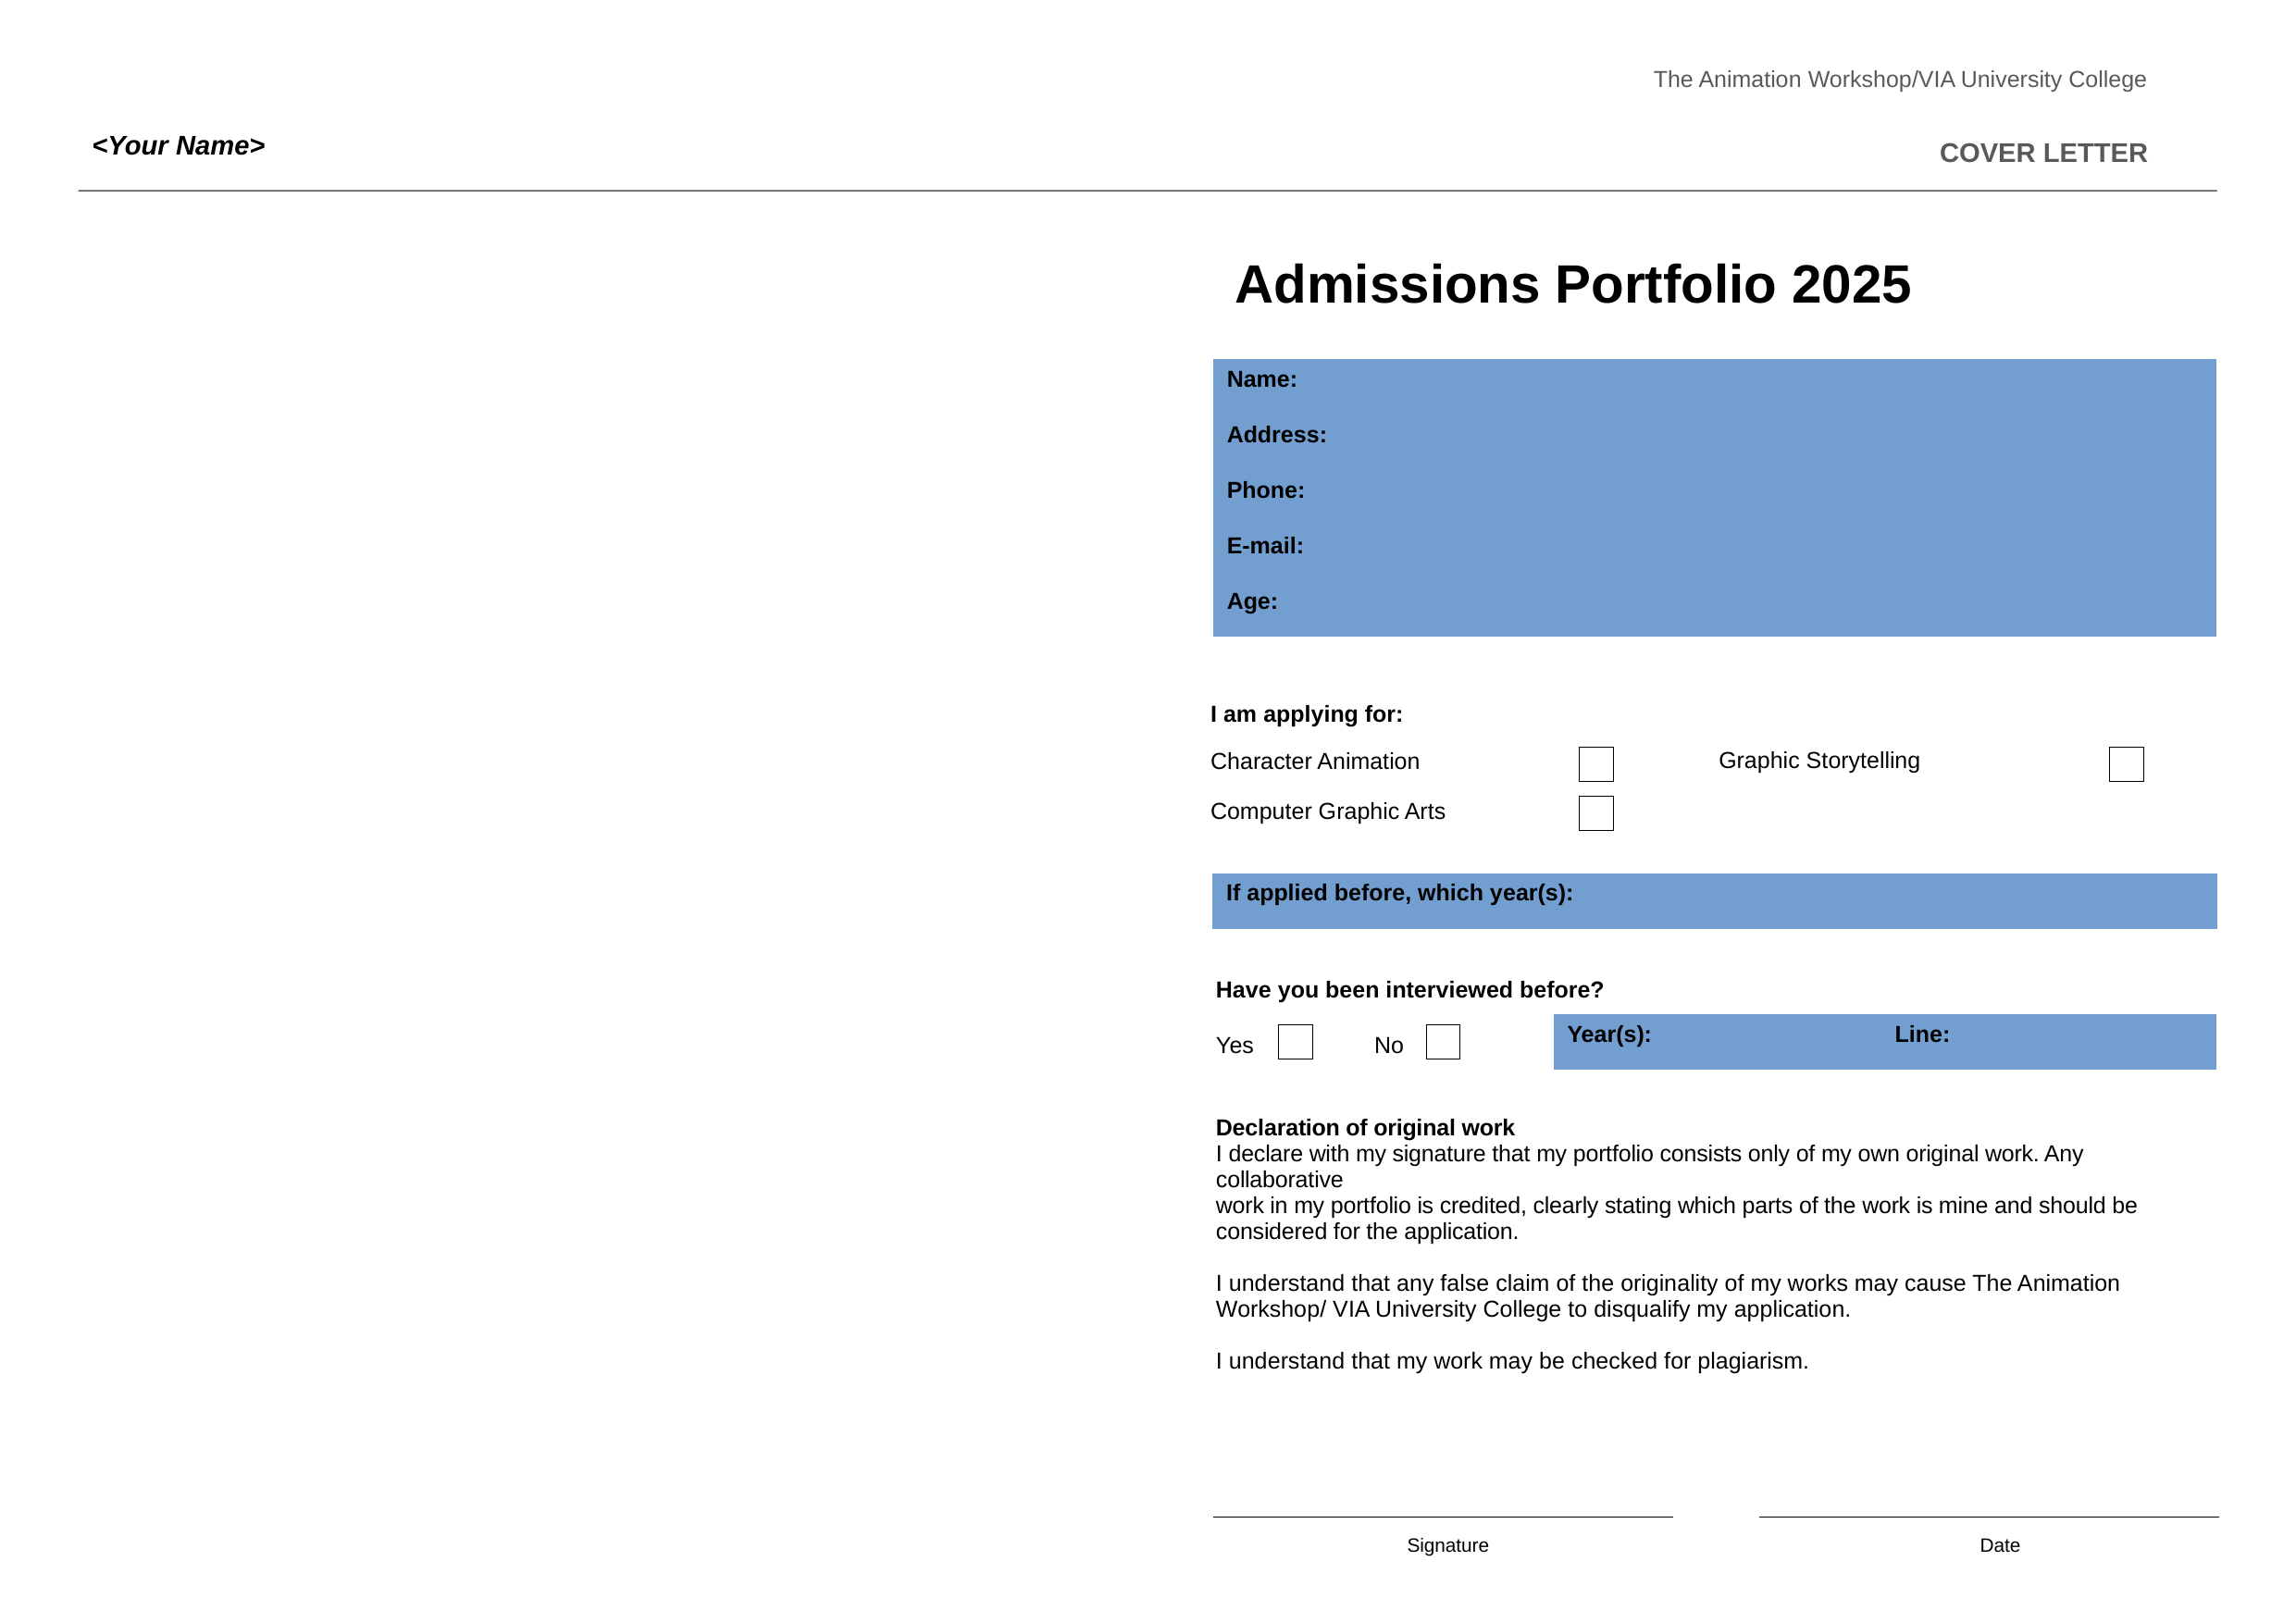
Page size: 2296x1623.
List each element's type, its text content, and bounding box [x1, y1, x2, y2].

table_header Line: [1881, 1014, 2002, 1070]
text_box Have you been interviewed before? [1202, 970, 1826, 1016]
text_box <Your Name> [78, 123, 455, 255]
table_cell [1376, 526, 2216, 581]
table_header [1598, 873, 2217, 929]
table_cell [1376, 470, 2216, 526]
table_header Name: [1213, 359, 1376, 415]
text_box Graphic Storytelling [1705, 740, 1937, 782]
table_cell Age: [1213, 581, 1376, 637]
subtitle The Animation Workshop/VIA University College COVER LETTER Admissions Portfolio 2025 [1212, 28, 2232, 373]
text_box Computer Graphic Arts [1197, 791, 1462, 832]
text_box Signature [1213, 1528, 1683, 1563]
text_box No [1360, 1025, 1419, 1067]
table_header [1376, 359, 2216, 415]
table_cell Phone: [1213, 470, 1376, 526]
table_cell [1376, 415, 2216, 470]
table_header [1701, 1014, 1881, 1070]
text_box Declaration of original work I declare with my signature that my portfolio consists only of my own original work. Any collaborative work in my portfolio is credited, clearly stating which parts of the work is mine and should be considered for the application. I understand that any false claim of the originality of my works may cause The Animation Workshop/ VIA University College to disqualify my application. I understand that my work may be checked for plagiarism. [1202, 1108, 2210, 1392]
table_header If applied before, which year(s): [1212, 873, 1598, 929]
text_box Yes [1202, 1025, 1269, 1067]
text_box I am applying for: [1197, 693, 1420, 735]
text_box Date [1765, 1528, 2236, 1563]
table_cell [1376, 581, 2216, 637]
text_box Character Animation [1197, 741, 1436, 783]
table_cell Address: [1213, 415, 1376, 470]
table_header Year(s): [1554, 1014, 1701, 1070]
table_header [2002, 1014, 2216, 1070]
table_cell E-mail: [1213, 526, 1376, 581]
